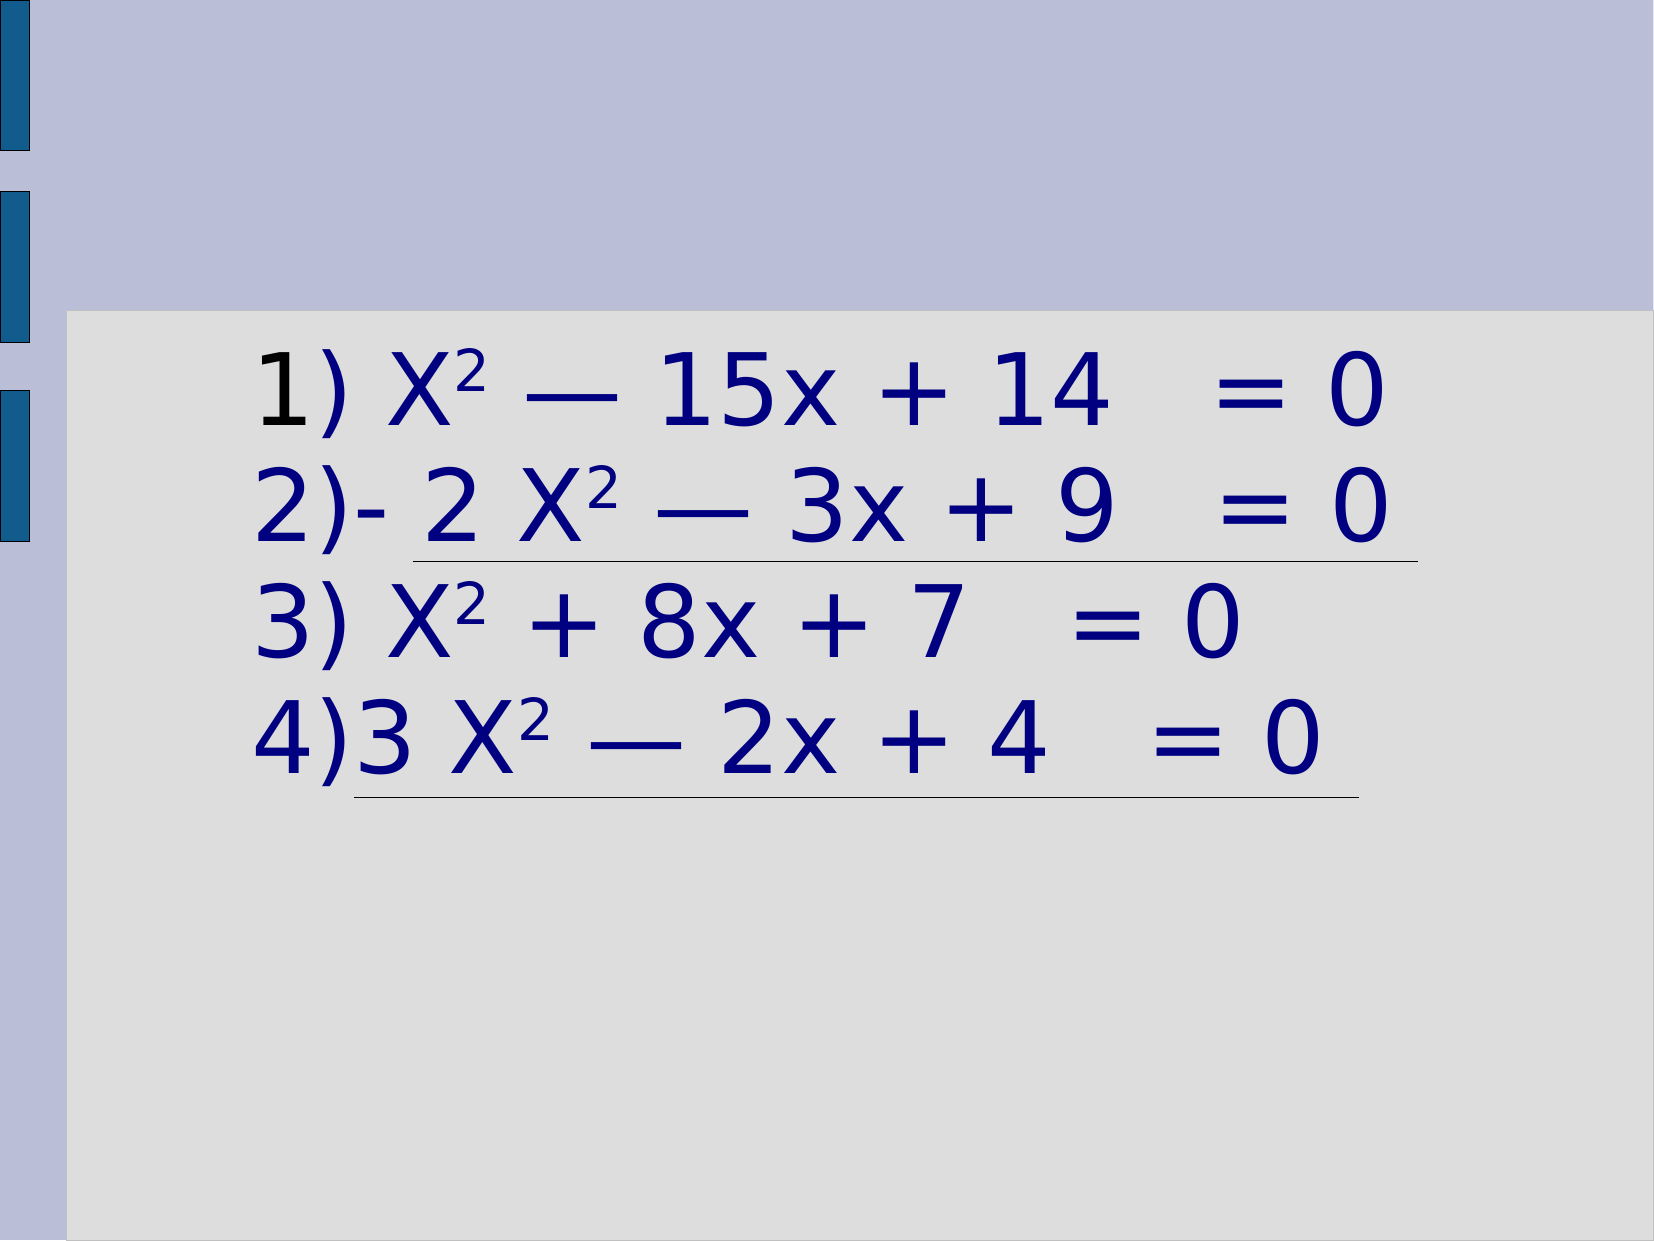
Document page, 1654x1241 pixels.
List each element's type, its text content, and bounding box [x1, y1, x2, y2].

text_box 1) Х2 — 15х + 14 = 0 2)- 2 Х2 — 3х + 9 = 0 3) Х2 + 8х + 7 = 0 4)3 Х2 — 2х + 4 = 0 [236, 324, 1565, 1050]
